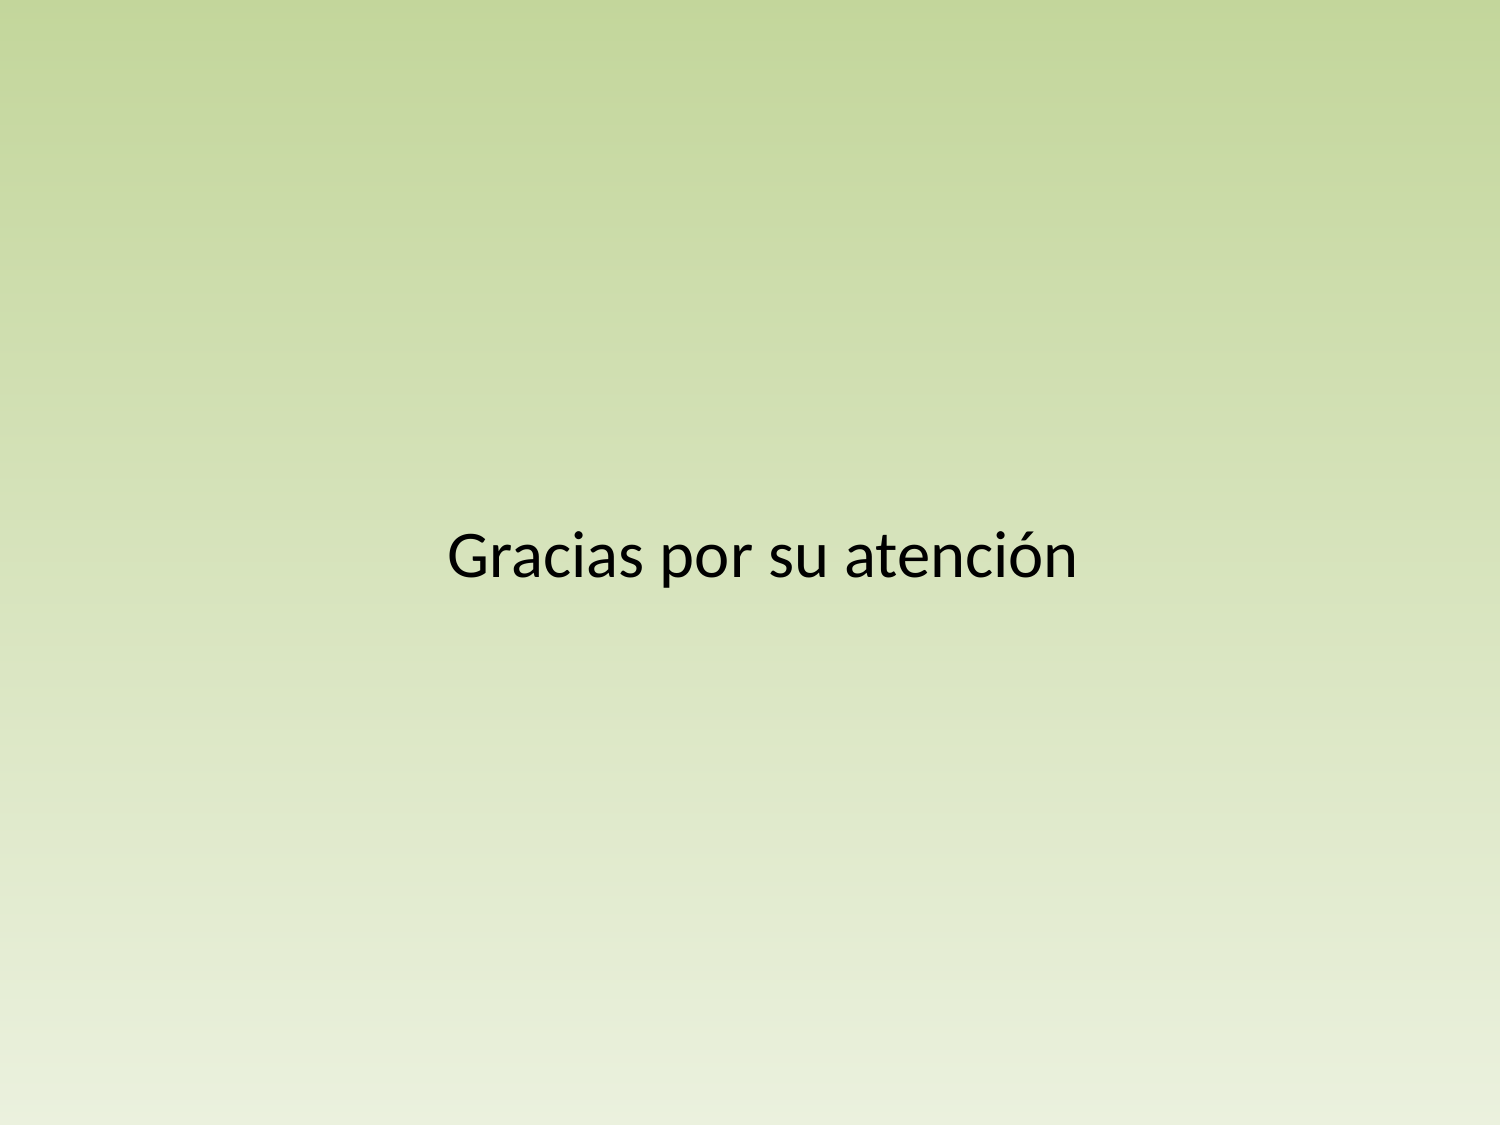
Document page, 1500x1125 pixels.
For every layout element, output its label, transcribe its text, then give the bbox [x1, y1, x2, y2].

list Gracias por su atención [88, 503, 1439, 627]
